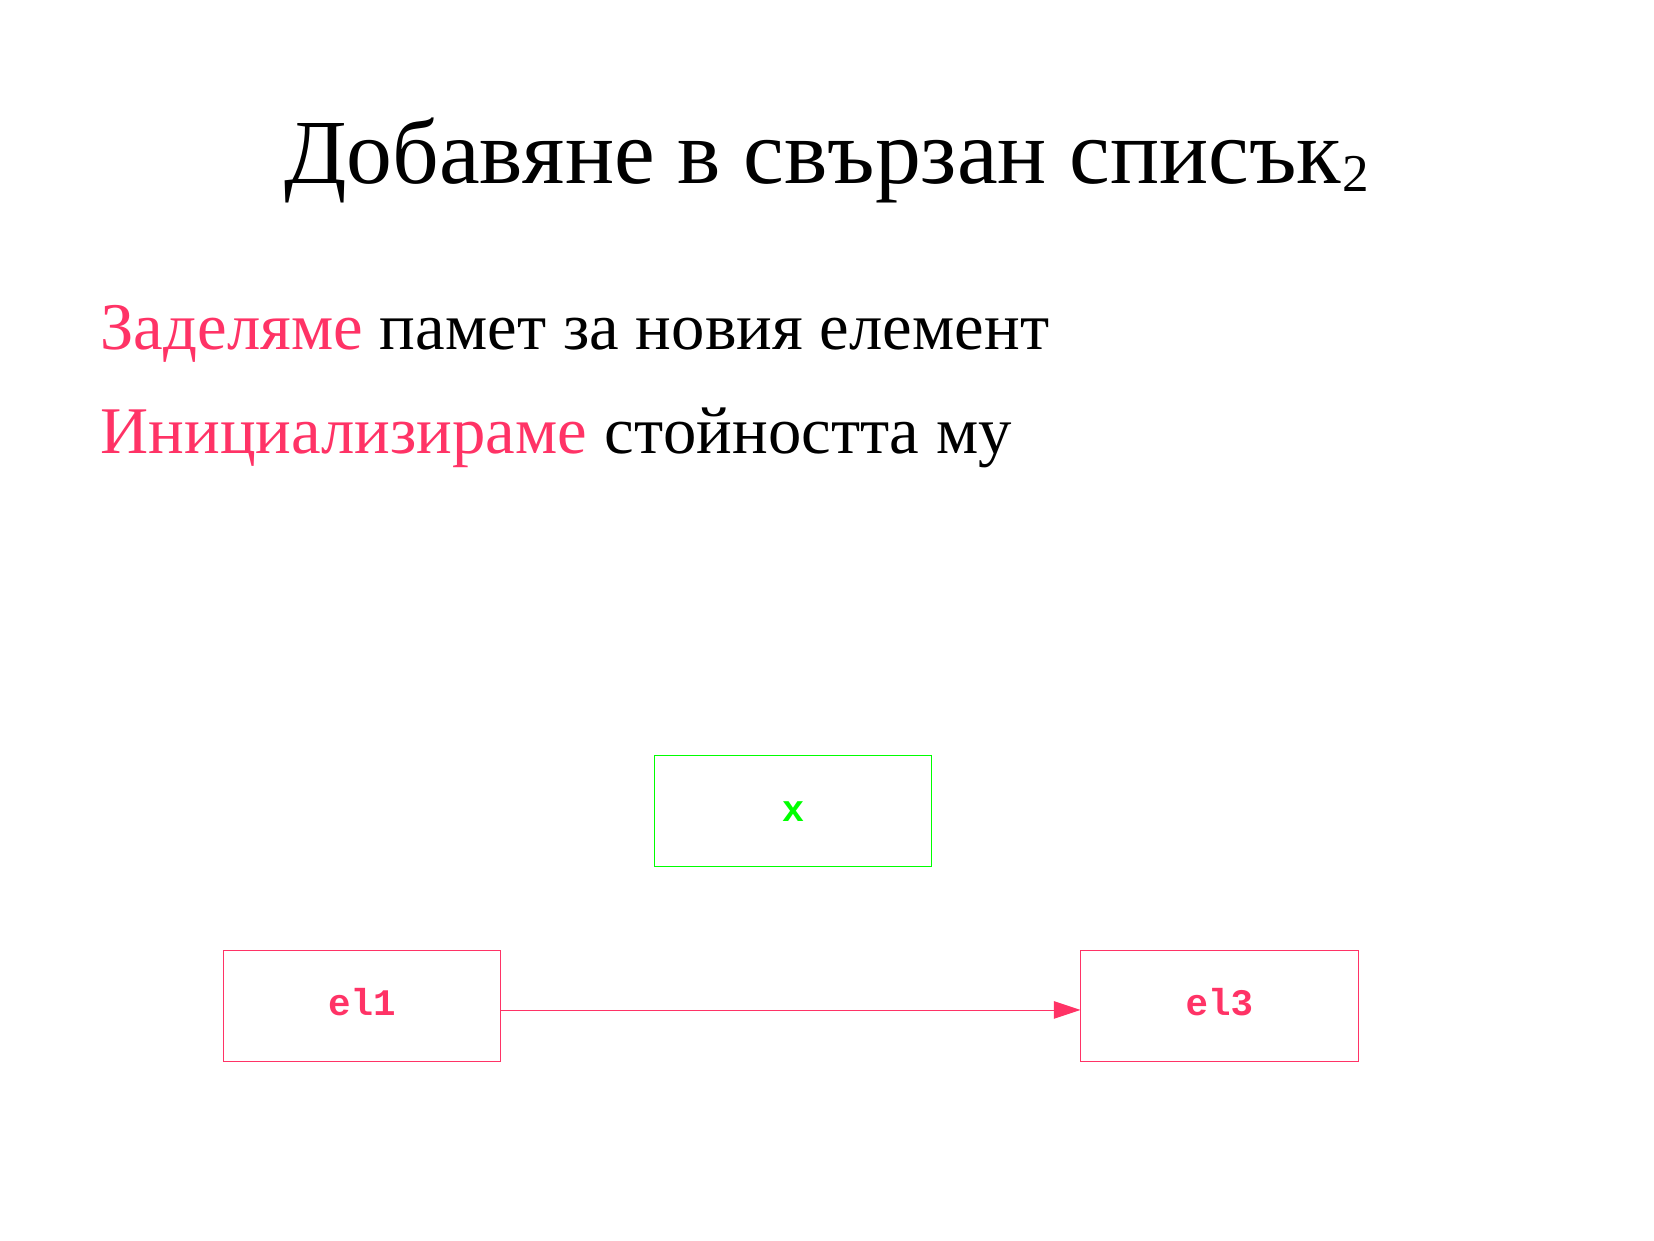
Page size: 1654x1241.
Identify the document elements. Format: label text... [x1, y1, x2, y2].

text_box x [654, 755, 932, 867]
title Добавяне в свързан списък2 [82, 49, 1571, 257]
list Заделяме памет за новия елемент Инициализираме стойността му [82, 290, 1571, 1109]
